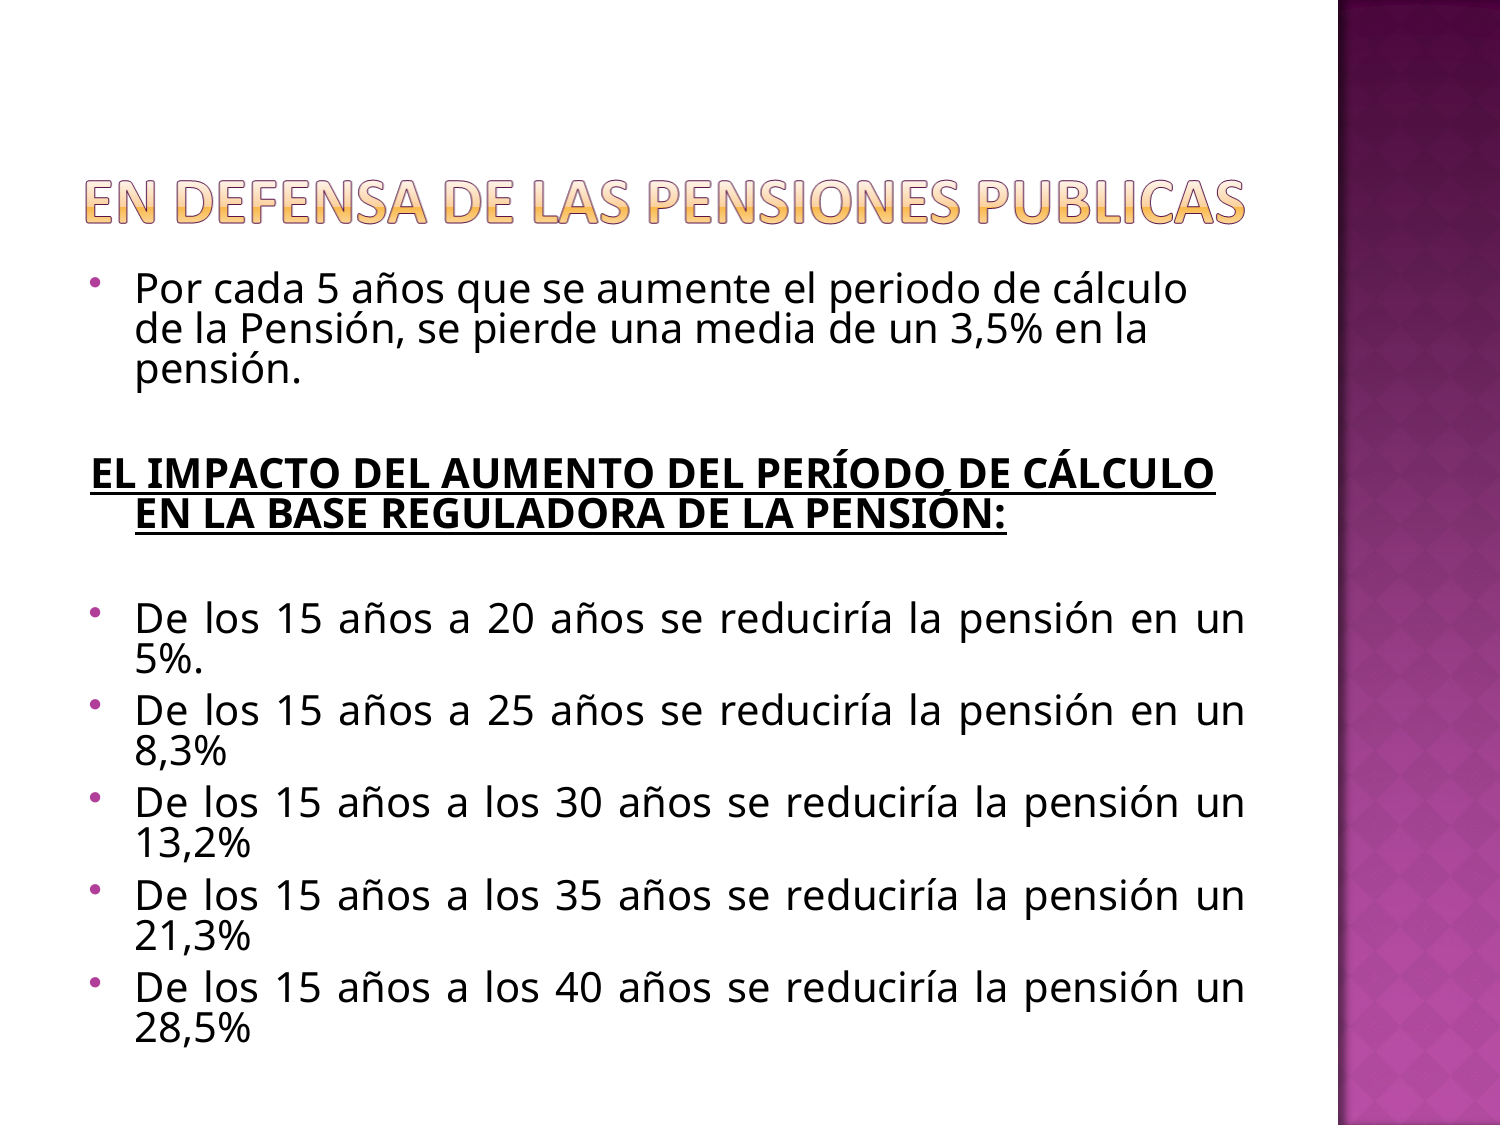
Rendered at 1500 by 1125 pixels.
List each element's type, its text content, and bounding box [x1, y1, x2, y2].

text_box [41, 52, 1287, 241]
picture [1337, 0, 1500, 1125]
list Por cada 5 años que se aumente el periodo de cálculo de la Pensión, se pierde una media de un 3,5% en la pensión. EL IMPACTO DEL AUMENTO DEL PERÍODO DE CÁLCULO EN LA BASE REGULADORA DE LA PENSIÓN: De los 15 años a 20 años se reduciría la pensión en un 5%. De los 15 años a 25 años se reduciría la pensión en un 8,3% De los 15 años a los 30 años se reduciría la pensión un 13,2% De los 15 años a los 35 años se reduciría la pensión un 21,3% De los 15 años a los 40 años se reduciría la pensión un 28,5% [75, 263, 1263, 1060]
